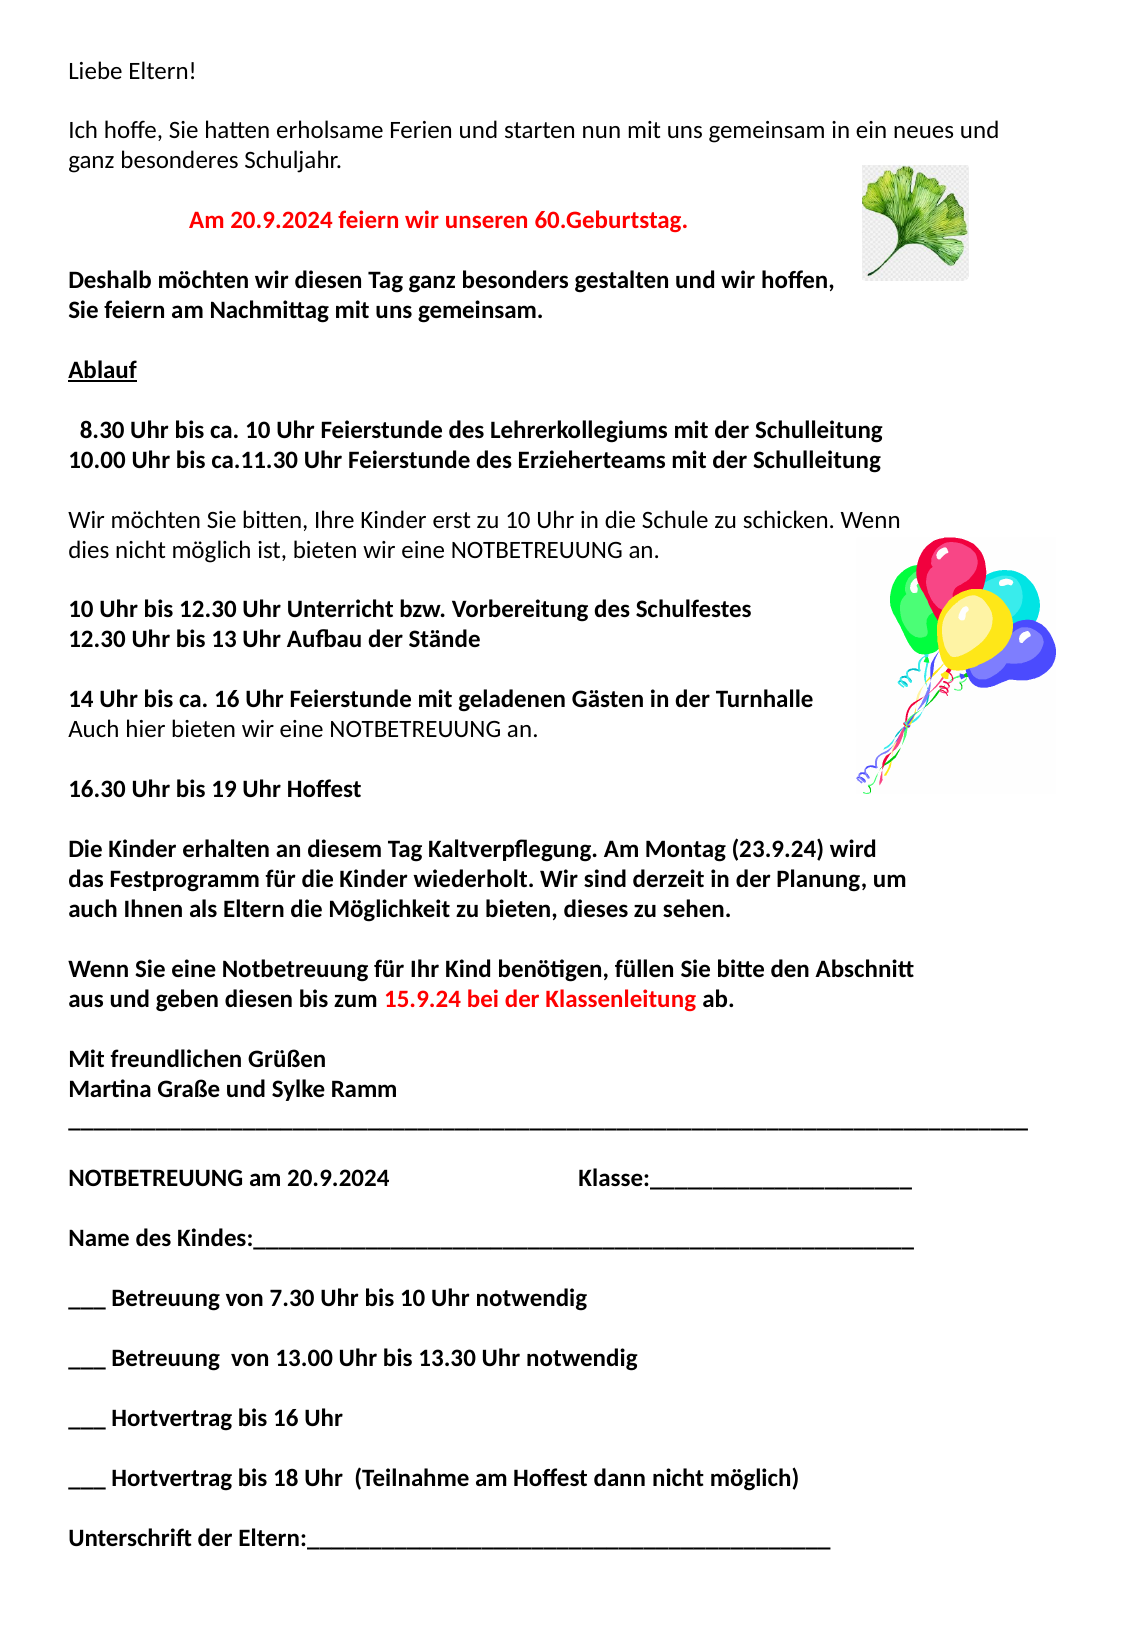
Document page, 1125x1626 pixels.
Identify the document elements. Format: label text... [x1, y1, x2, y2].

text_box Liebe Eltern! Ich hoffe, Sie hatten erholsame Ferien und starten nun mit uns gemeinsam in ein neues und ganz besonderes Schuljahr. Am 20.9.2024 feiern wir unseren 60.Geburtstag. Deshalb möchten wir diesen Tag ganz besonders gestalten und wir hoffen, Sie feiern am Nachmittag mit uns gemeinsam. Ablauf 8.30 Uhr bis ca. 10 Uhr Feierstunde des Lehrerkollegiums mit der Schulleitung 10.00 Uhr bis ca.11.30 Uhr Feierstunde des Erzieherteams mit der Schulleitung Wir möchten Sie bitten, Ihre Kinder erst zu 10 Uhr in die Schule zu schicken. Wenn dies nicht möglich ist, bieten wir eine NOTBETREUUNG an. 10 Uhr bis 12.30 Uhr Unterricht bzw. Vorbereitung des Schulfestes 12.30 Uhr bis 13 Uhr Aufbau der Stände 14 Uhr bis ca. 16 Uhr Feierstunde mit geladenen Gästen in der Turnhalle Auch hier bieten wir eine NOTBETREUUNG an. 16.30 Uhr bis 19 Uhr Hoffest Die Kinder erhalten an diesem Tag Kaltverpflegung. Am Montag (23.9.24) wird das Festprogramm für die Kinder wiederholt. Wir sind derzeit in der Planung, um auch Ihnen als Eltern die Möglichkeit zu bieten, dieses zu sehen. Wenn Sie eine Notbetreuung für Ihr Kind benötigen, füllen Sie bitte den Abschnitt aus und geben diesen bis zum 15.9.24 bei der Klassenleitung ab. Mit freundlichen Grüßen Martina Graße und Sylke Ramm _____________________________________________________________________________ NOTBETREUUNG am 20.9.2024 Klasse:_____________________ Name des Kindes:_____________________________________________________ ___ Betreuung von 7.30 Uhr bis 10 Uhr notwendig ___ Betreuung von 13.00 Uhr bis 13.30 Uhr notwendig ___ Hortvertrag bis 16 Uhr ___ Hortvertrag bis 18 Uhr (Teilnahme am Hoffest dann nicht möglich) Unterschrift der Eltern:__________________________________________ [53, 46, 1056, 1577]
picture [856, 537, 1056, 794]
